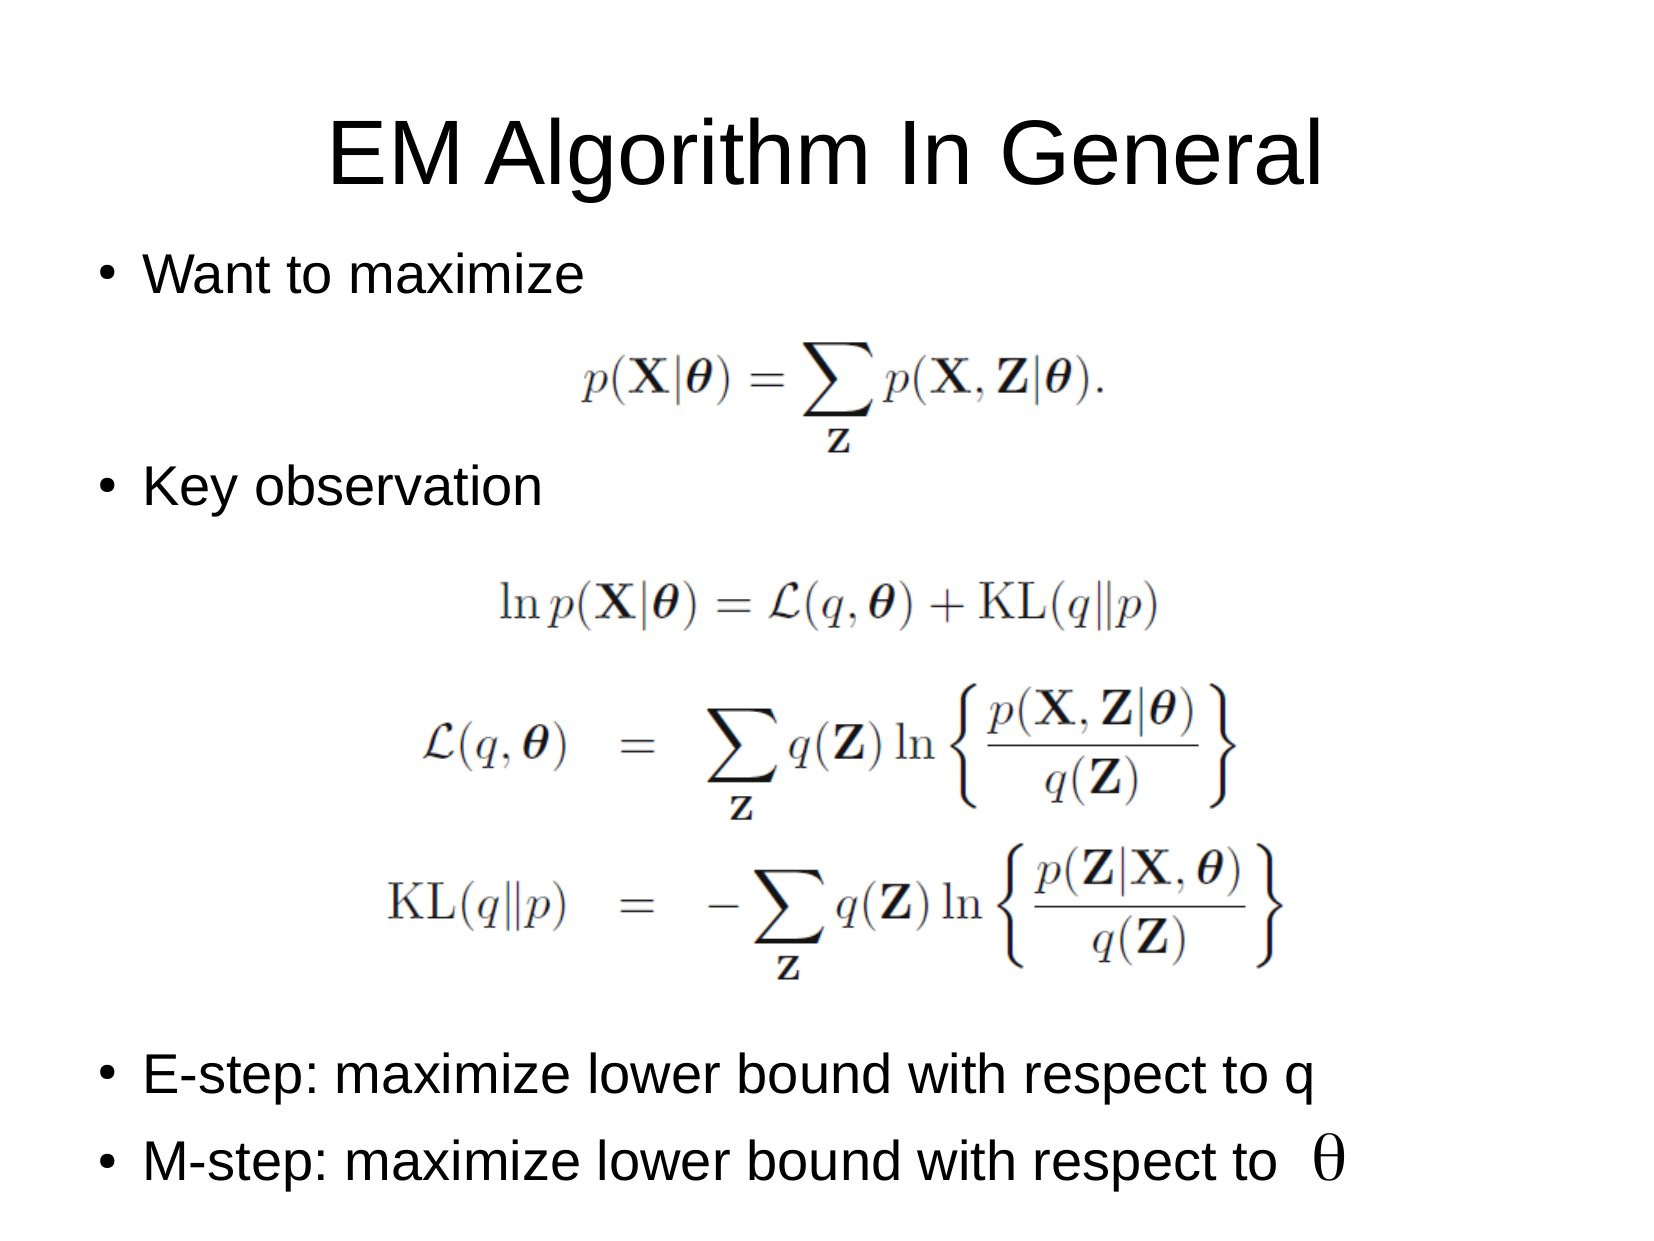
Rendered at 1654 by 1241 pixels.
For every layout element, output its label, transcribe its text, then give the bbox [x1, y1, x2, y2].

picture [555, 319, 1115, 470]
picture [485, 546, 1205, 661]
picture [375, 676, 1288, 986]
list Want to maximize Key observation E-step: maximize lower bound with respect to q M-step: maximize lower bound with respect to q [82, 242, 1571, 1201]
title EM Algorithm In General [82, 49, 1571, 242]
